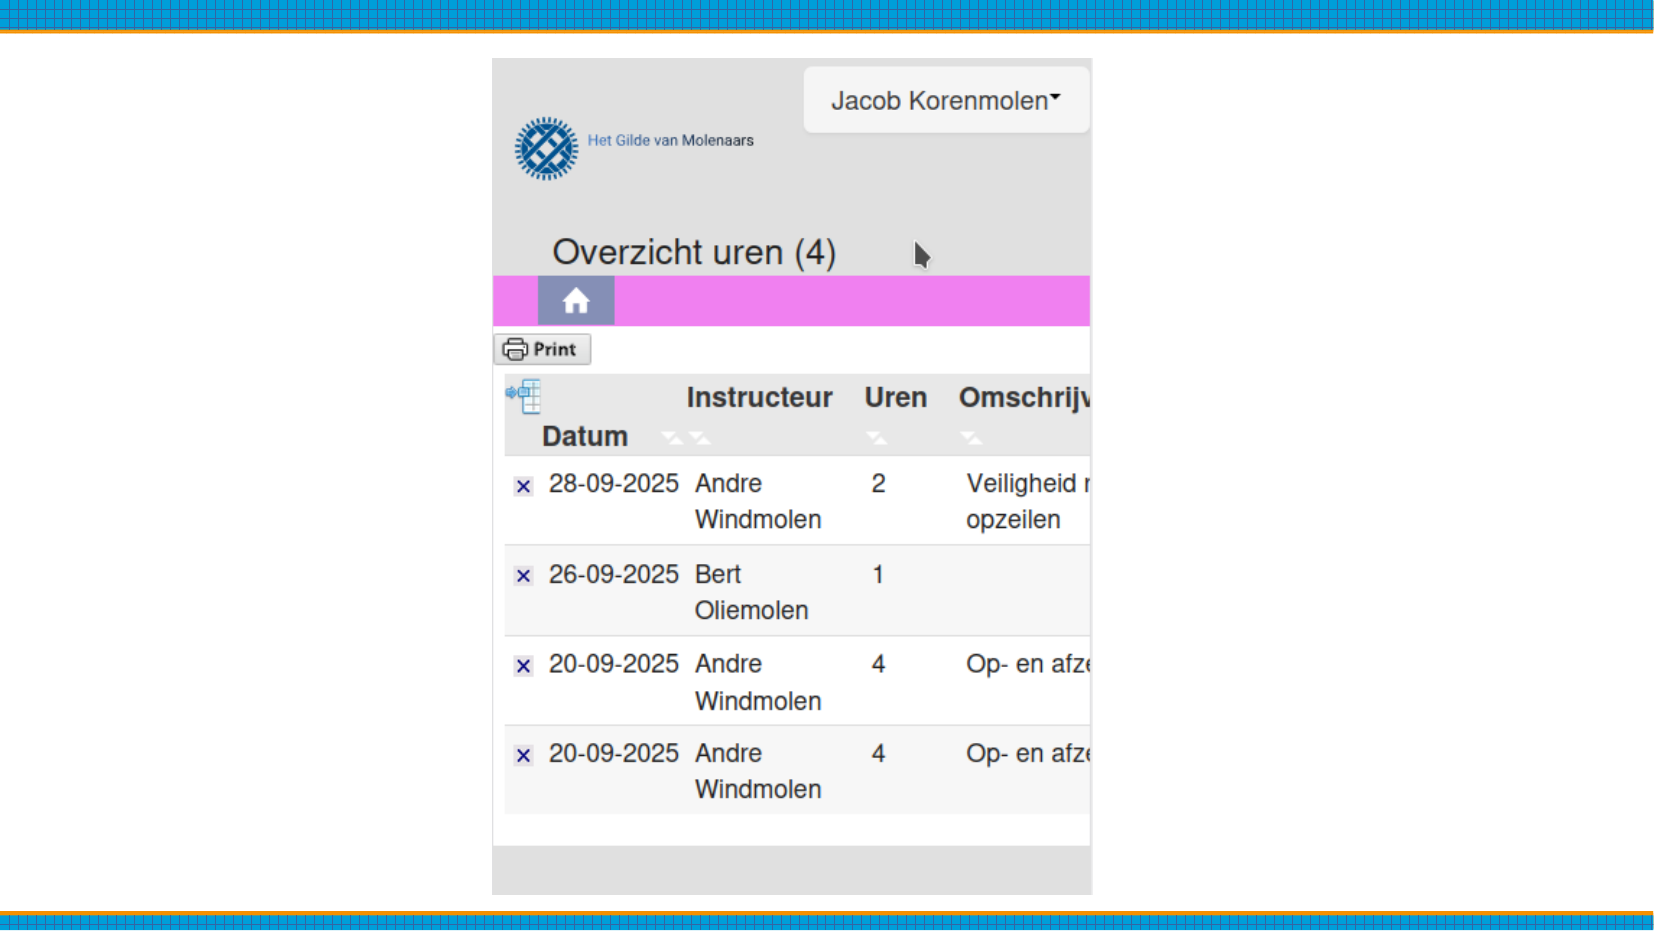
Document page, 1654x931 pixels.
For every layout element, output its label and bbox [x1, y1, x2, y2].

picture [492, 58, 1093, 895]
